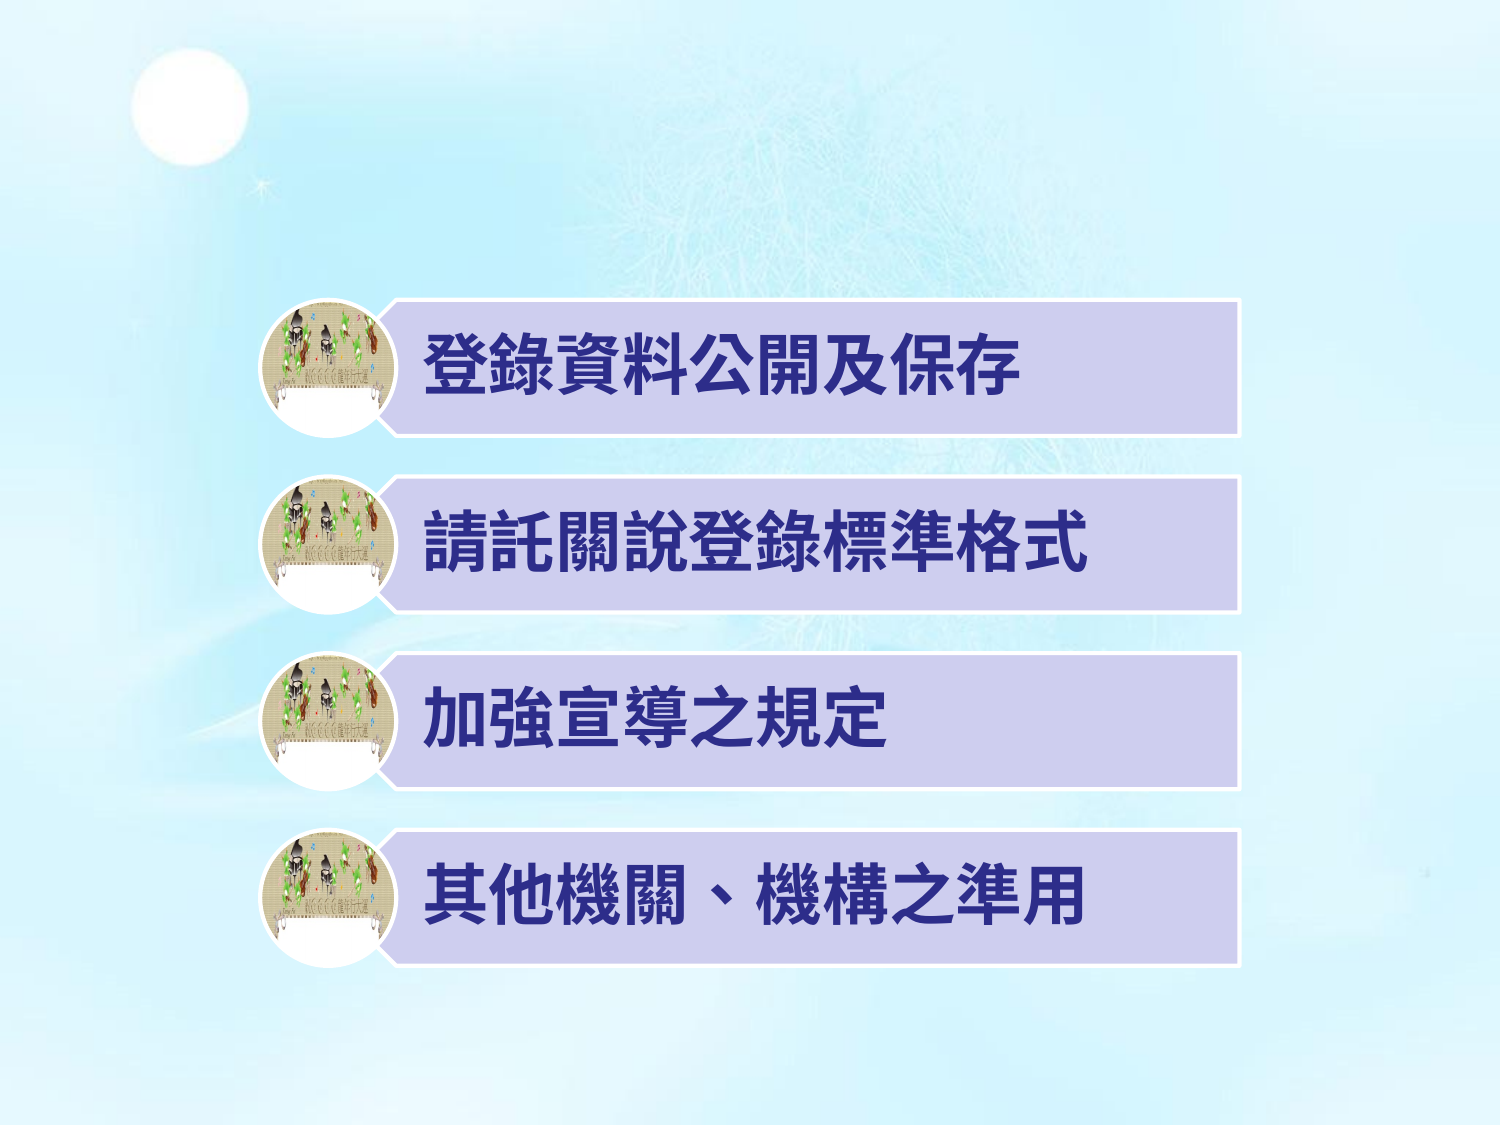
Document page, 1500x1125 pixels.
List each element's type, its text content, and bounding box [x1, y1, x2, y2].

text_box [260, 829, 397, 966]
text_box 請託關說登錄標準格式 [376, 476, 1240, 613]
text_box 其他機關、機構之準用 [376, 829, 1240, 966]
text_box [260, 476, 397, 613]
text_box [260, 299, 397, 436]
text_box [260, 653, 397, 790]
text_box 加強宣導之規定 [376, 653, 1240, 790]
picture [0, 0, 1500, 1125]
text_box 登錄資料公開及保存 [376, 299, 1240, 436]
